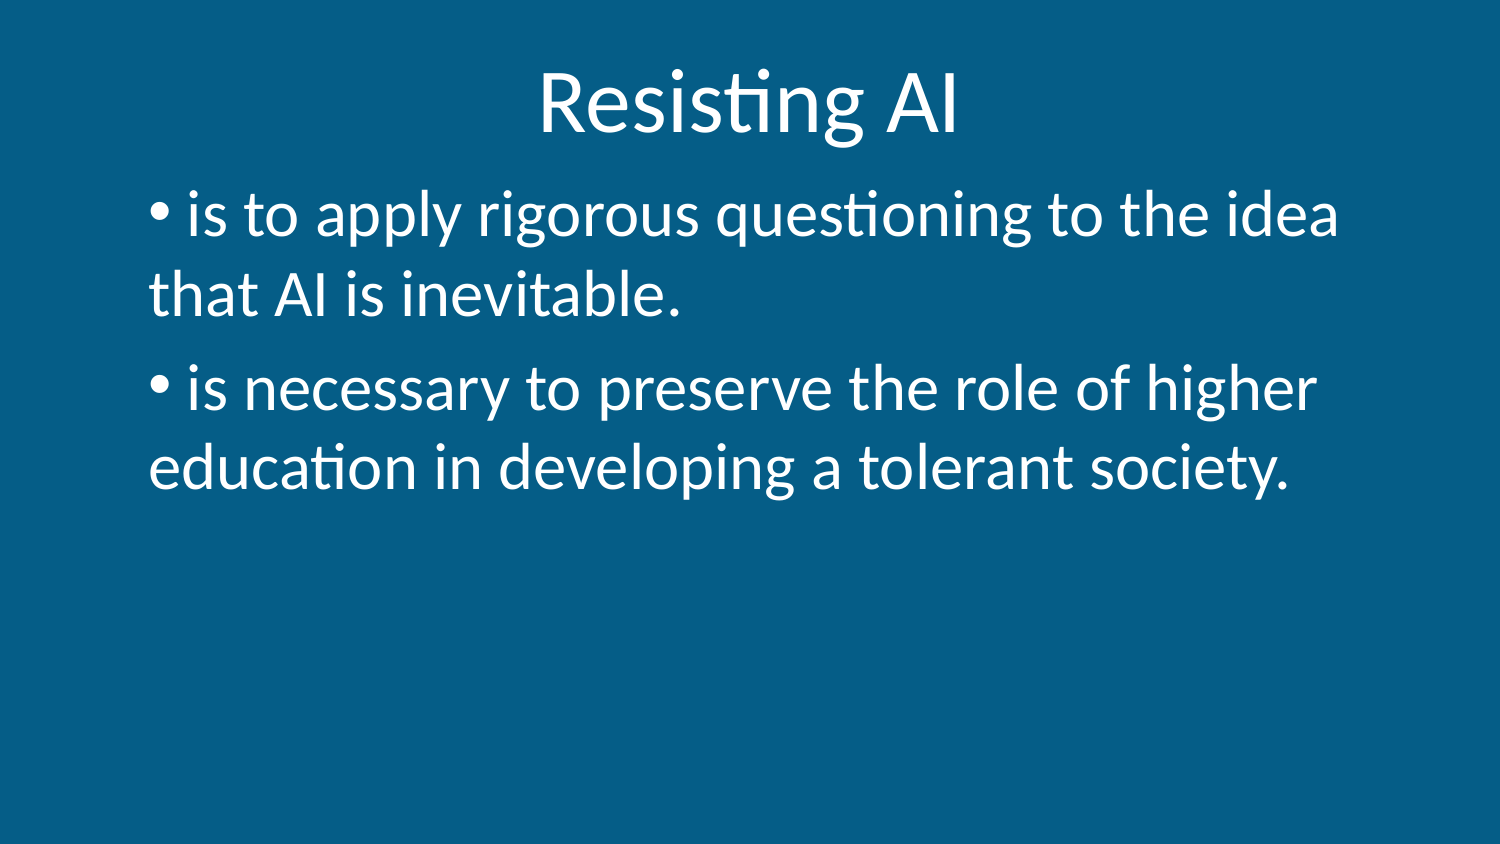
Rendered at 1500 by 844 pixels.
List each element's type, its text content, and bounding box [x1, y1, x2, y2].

list is to apply rigorous questioning to the idea that AI is inevitable. is necessary to preserve the role of higher education in developing a tolerant society. [75, 162, 1465, 805]
title Resisting AI [75, 33, 1425, 162]
